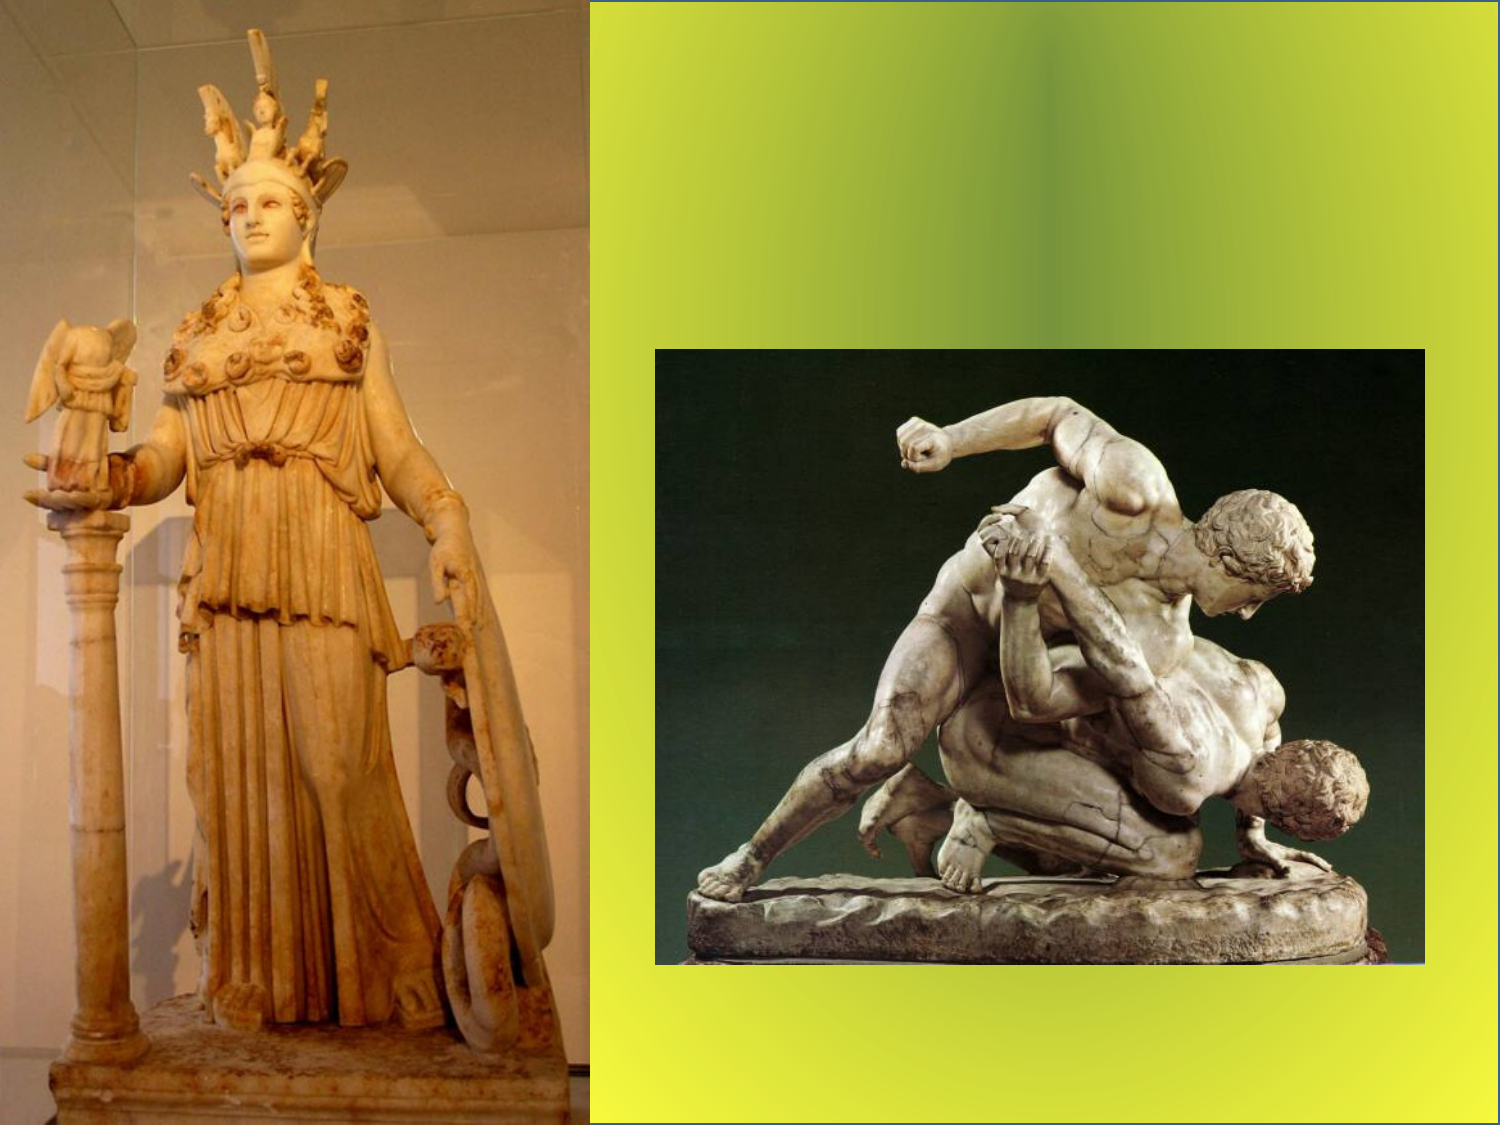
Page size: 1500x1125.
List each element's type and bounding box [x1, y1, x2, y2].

picture [655, 349, 1425, 965]
picture [0, 0, 590, 1125]
text_box [590, 0, 1500, 1125]
